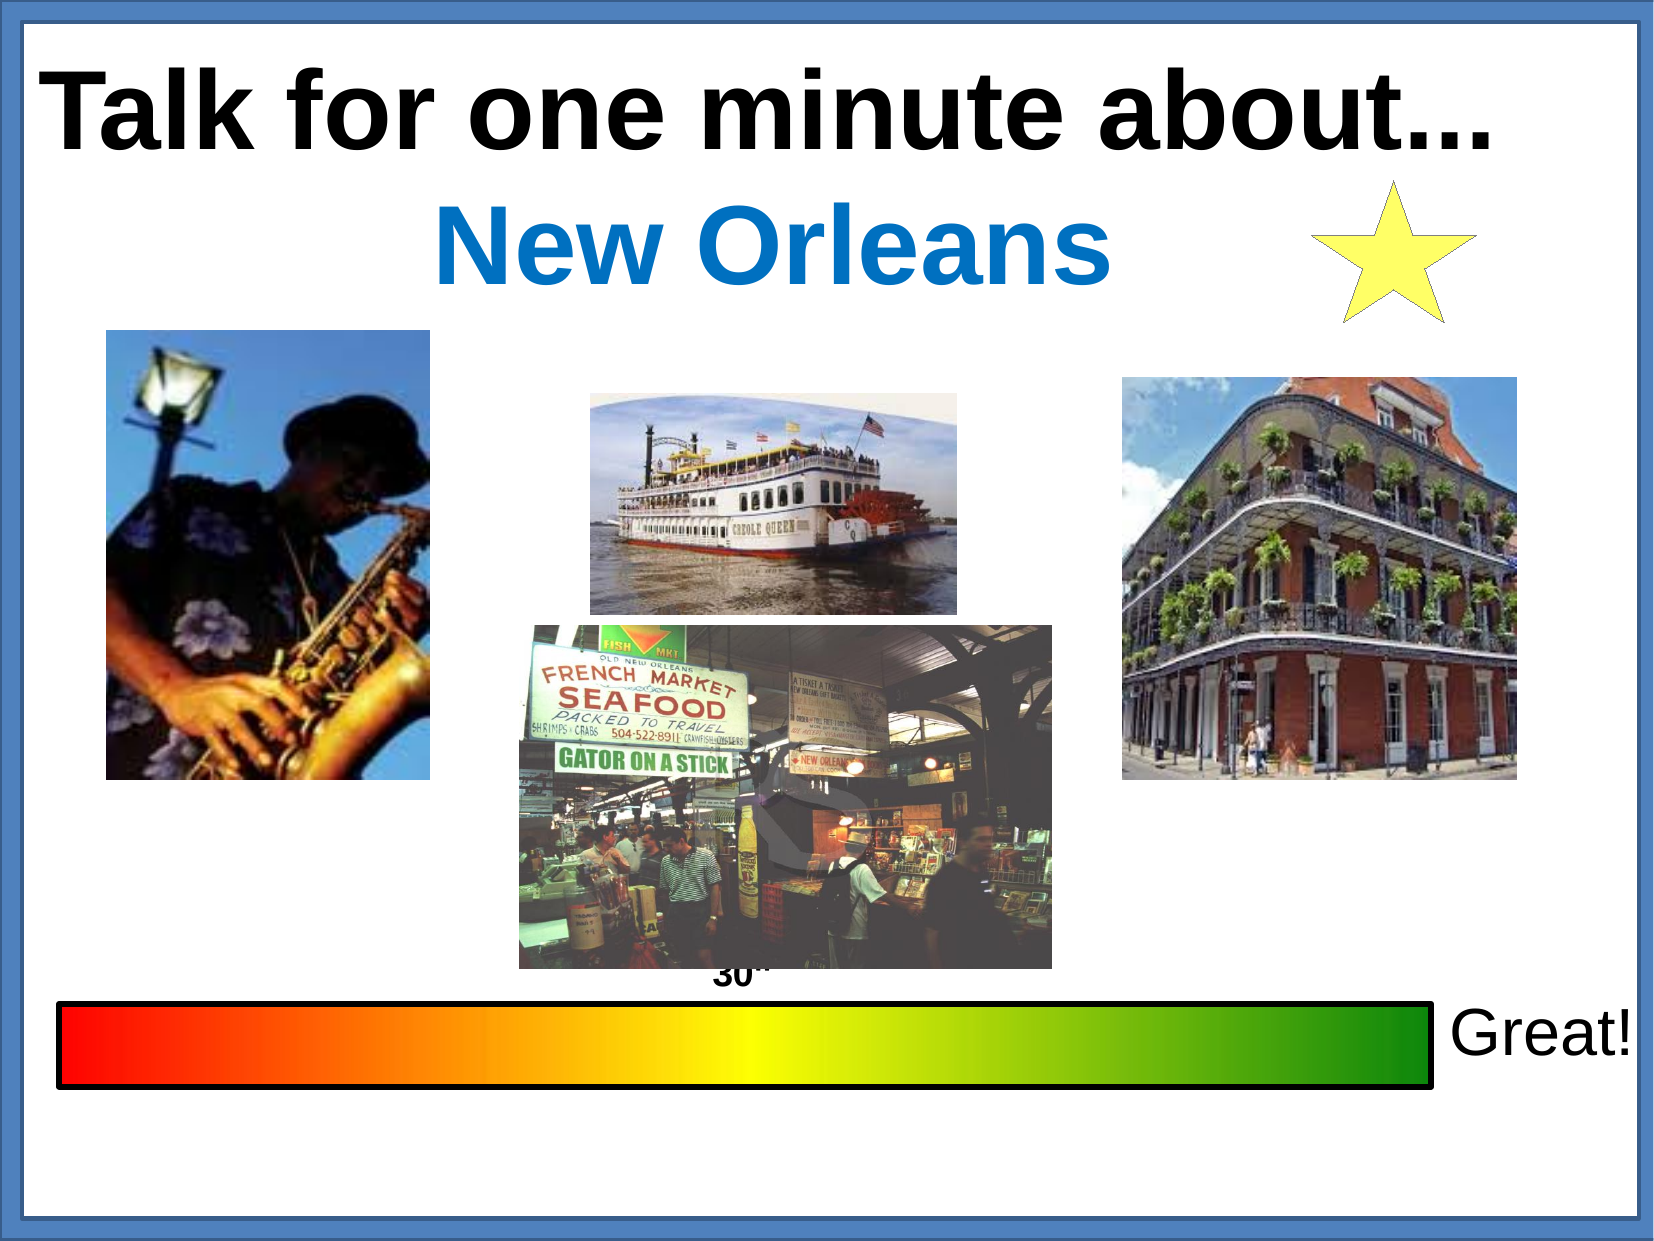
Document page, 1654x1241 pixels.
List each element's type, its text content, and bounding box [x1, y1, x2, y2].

picture [519, 625, 1052, 969]
picture [62, 1007, 1428, 1084]
picture [590, 393, 957, 615]
text_box [0, 0, 1654, 1241]
picture [106, 330, 430, 780]
text_box New Orleans [23, 164, 1524, 315]
text_box Talk for one minute about... [23, 29, 1630, 180]
picture [1122, 377, 1517, 780]
text_box 30'' [696, 969, 805, 1028]
text_box Great! [1434, 981, 1638, 1077]
